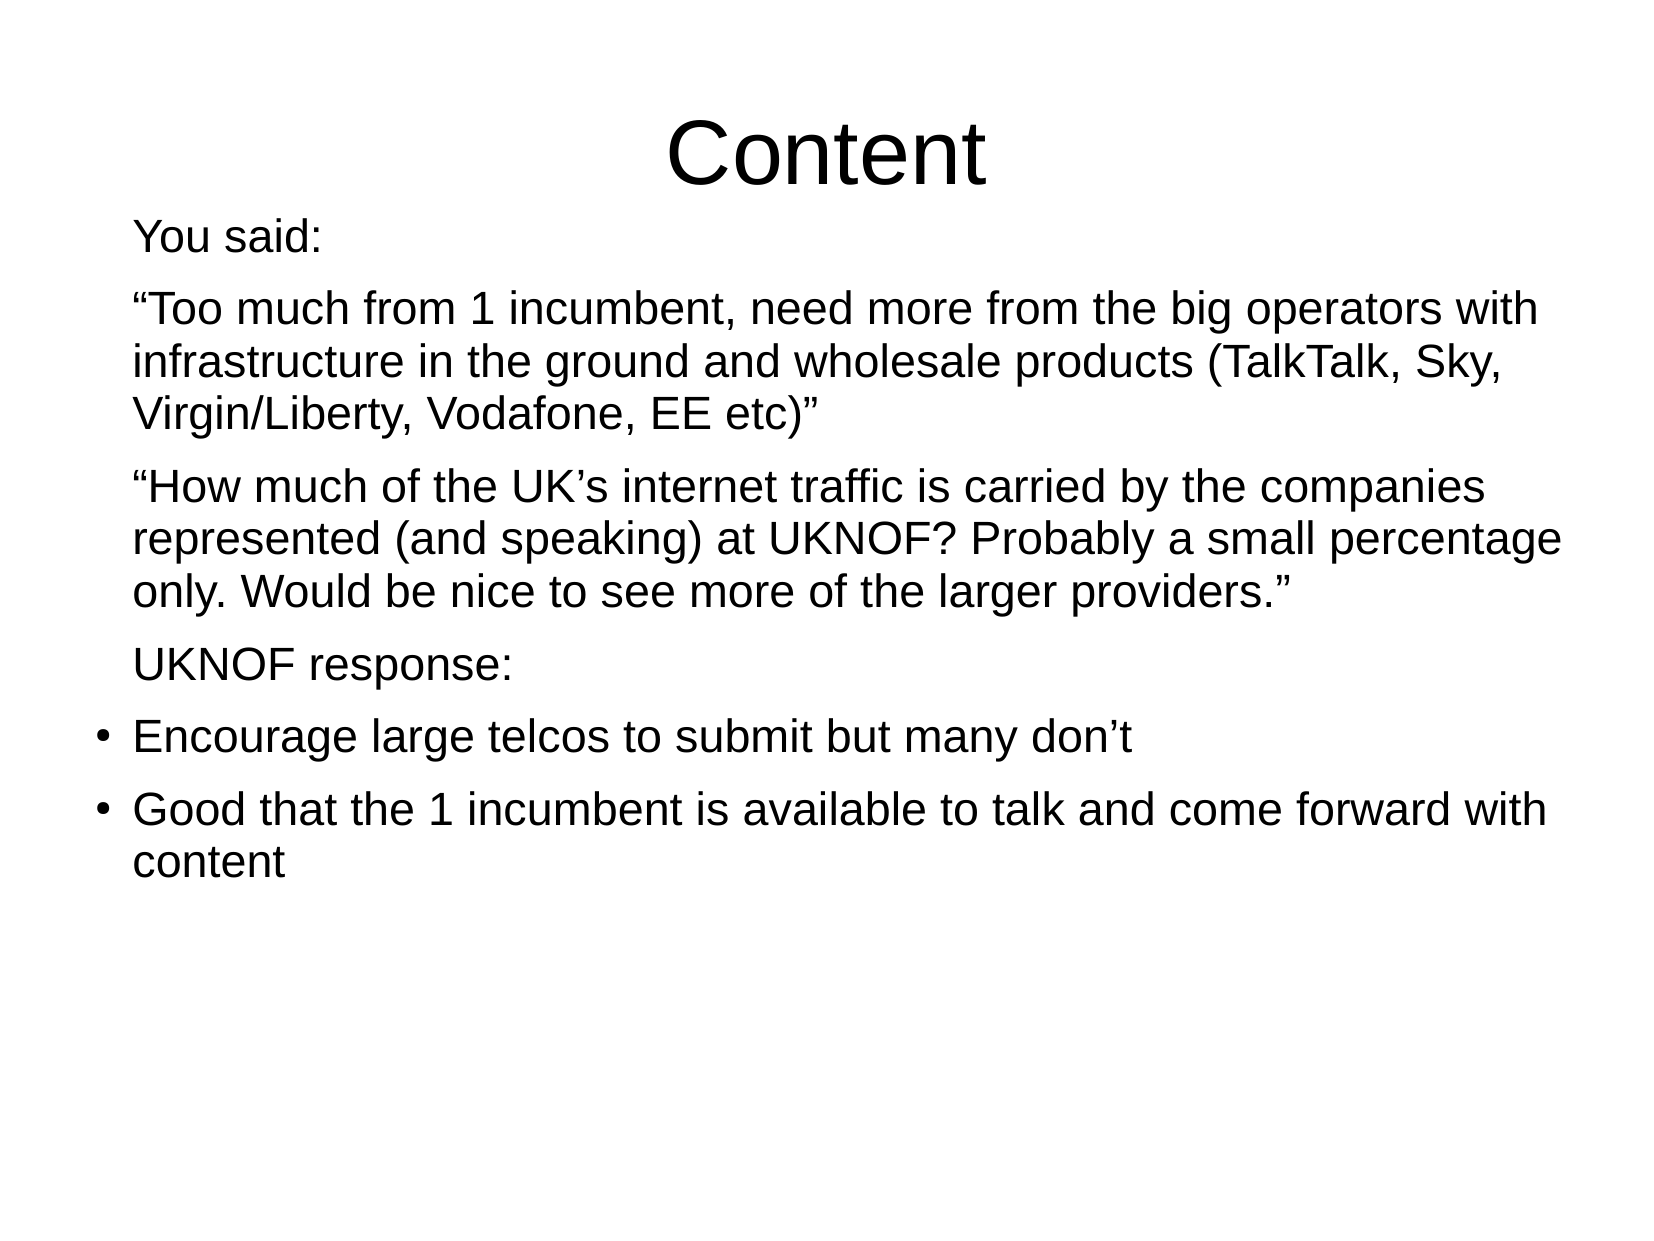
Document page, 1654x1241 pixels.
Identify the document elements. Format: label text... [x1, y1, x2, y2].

list You said: “Too much from 1 incumbent, need more from the big operators with infrastructure in the ground and wholesale products (TalkTalk, Sky, Virgin/Liberty, Vodafone, EE etc)” “How much of the UK’s internet traffic is carried by the companies represented (and speaking) at UKNOF? Probably a small percentage only. Would be nice to see more of the larger providers.” UKNOF response: Encourage large telcos to submit but many don’t Good that the 1 incumbent is available to talk and come forward with content [82, 210, 1571, 901]
title Content [82, 49, 1571, 210]
